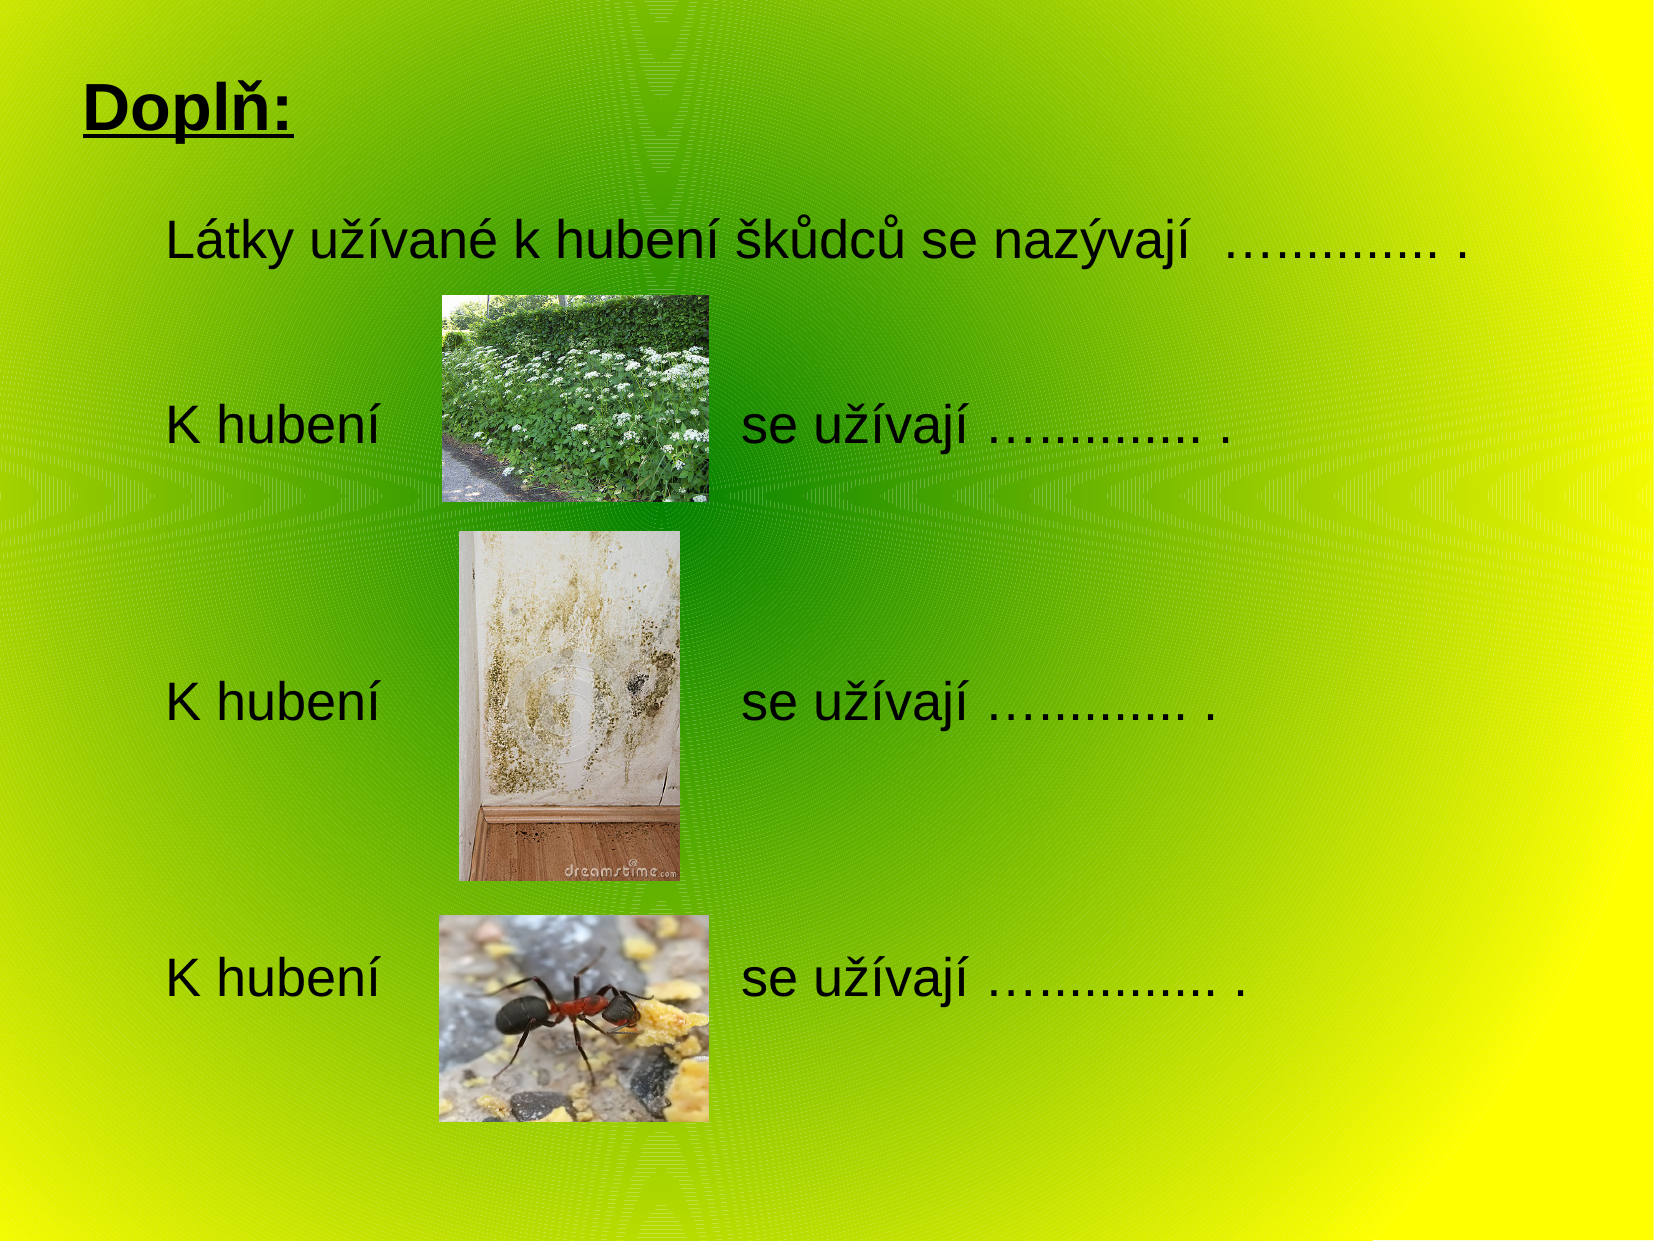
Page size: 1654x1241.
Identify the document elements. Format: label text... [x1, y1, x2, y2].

picture [459, 531, 680, 881]
picture [442, 295, 709, 502]
picture [439, 915, 709, 1123]
title Doplň: [82, 0, 1571, 204]
list Látky užívané k hubení škůdců se nazývají …........... . K hubení se užívají …........... . K hubení se užívají ….......... . K hubení se užívají …............ . [82, 204, 1571, 1024]
